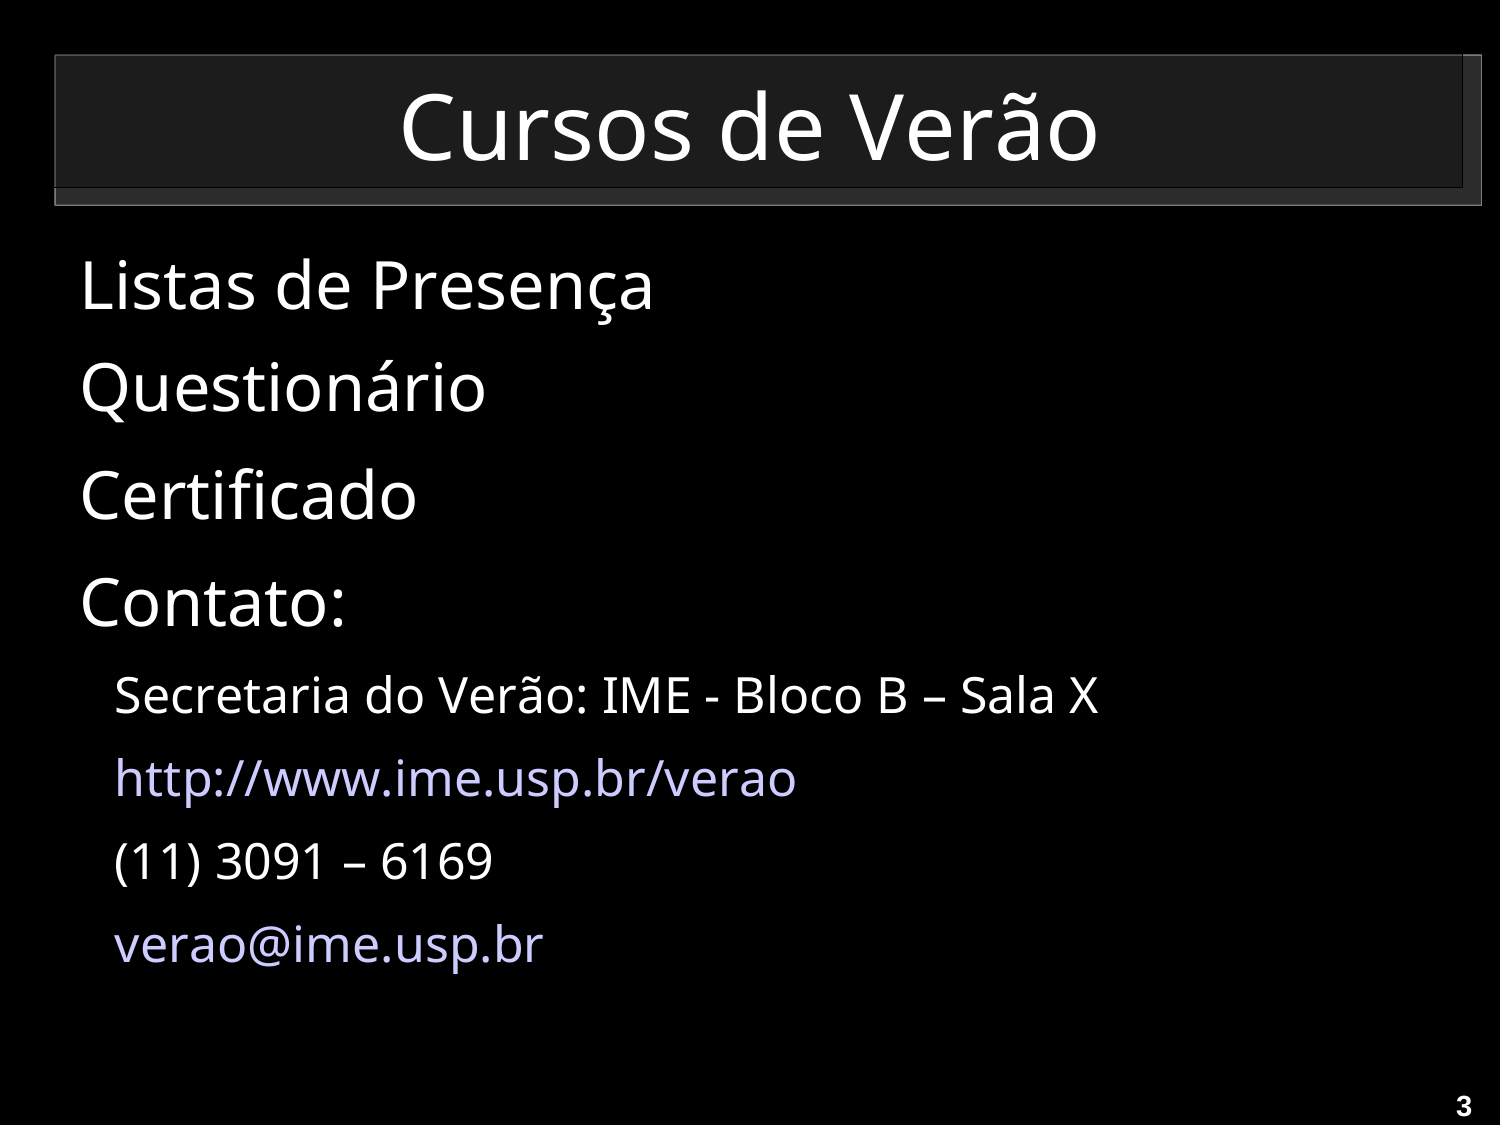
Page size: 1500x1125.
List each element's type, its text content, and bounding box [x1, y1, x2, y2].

title Cursos de Verão [29, 30, 1471, 219]
list Listas de Presença Questionário Certificado Contato: Secretaria do Verão: IME - Bloco B – Sala X http://www.ime.usp.br/verao (11) 3091 – 6169 verao@ime.usp.br [29, 243, 1471, 1083]
